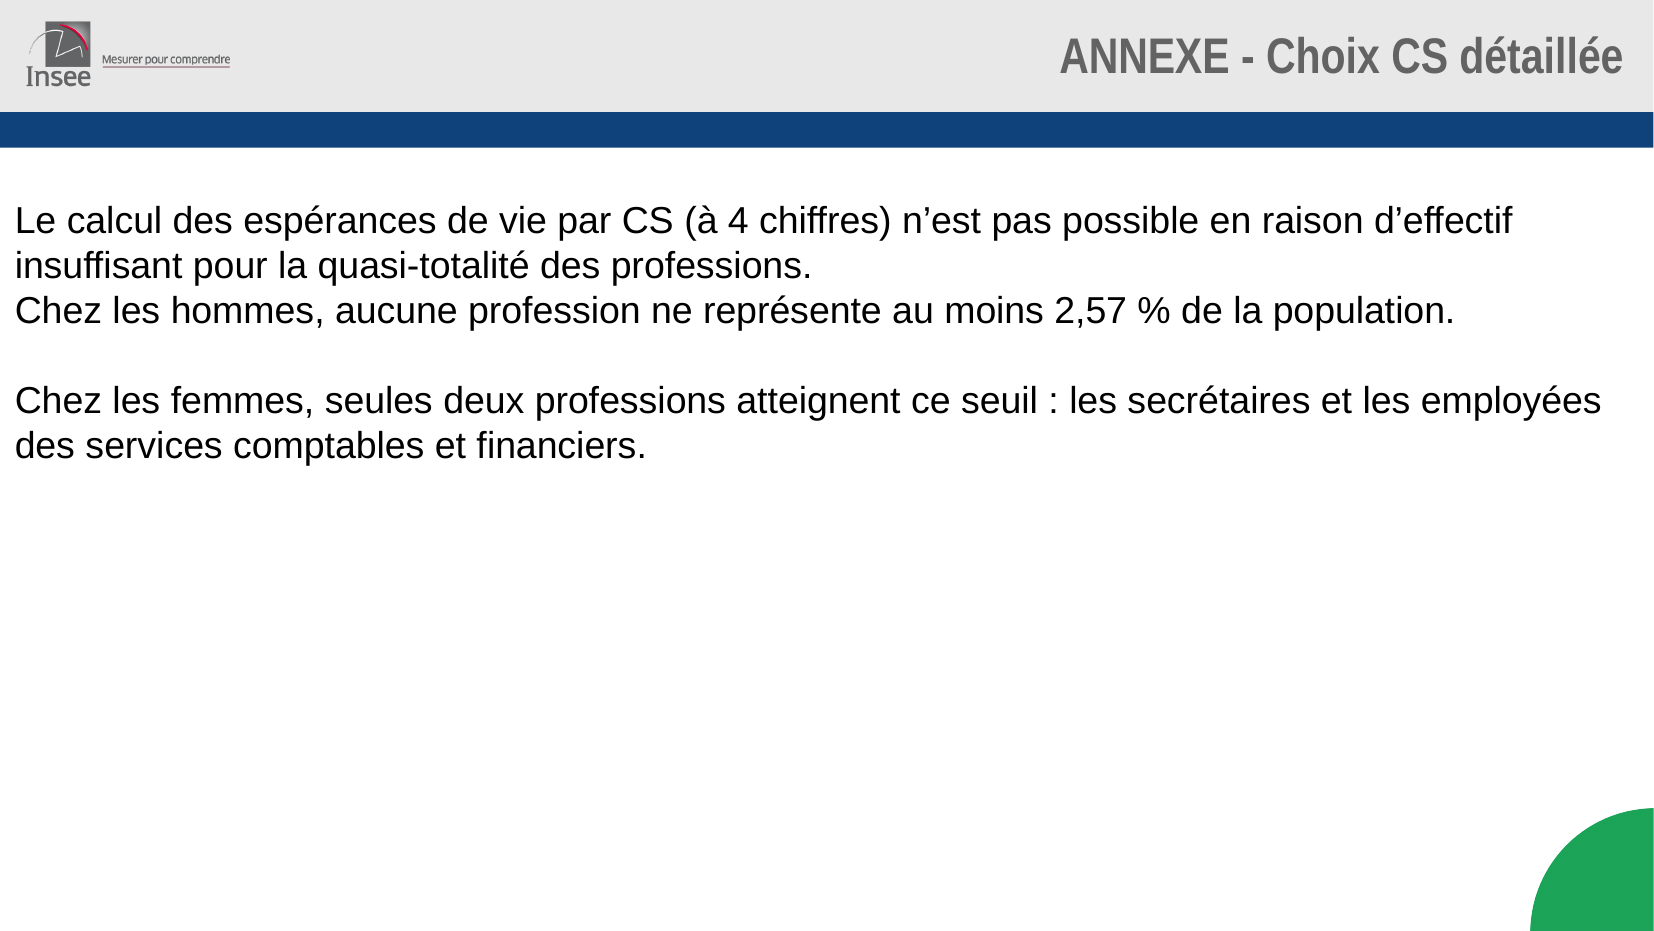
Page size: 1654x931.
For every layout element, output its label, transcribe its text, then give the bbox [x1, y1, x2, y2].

text_box ANNEXE - Choix CS détaillée [225, 23, 1624, 84]
picture [23, 0, 230, 89]
text_box Le calcul des espérances de vie par CS (à 4 chiffres) n’est pas possible en raison d’effectif insuffisant pour la quasi-totalité des professions. Chez les hommes, aucune profession ne représente au moins 2,57 % de la population. Chez les femmes, seules deux professions atteignent ce seuil : les secrétaires et les employées des services comptables et financiers. [0, 188, 1647, 474]
picture [1530, 808, 1654, 931]
